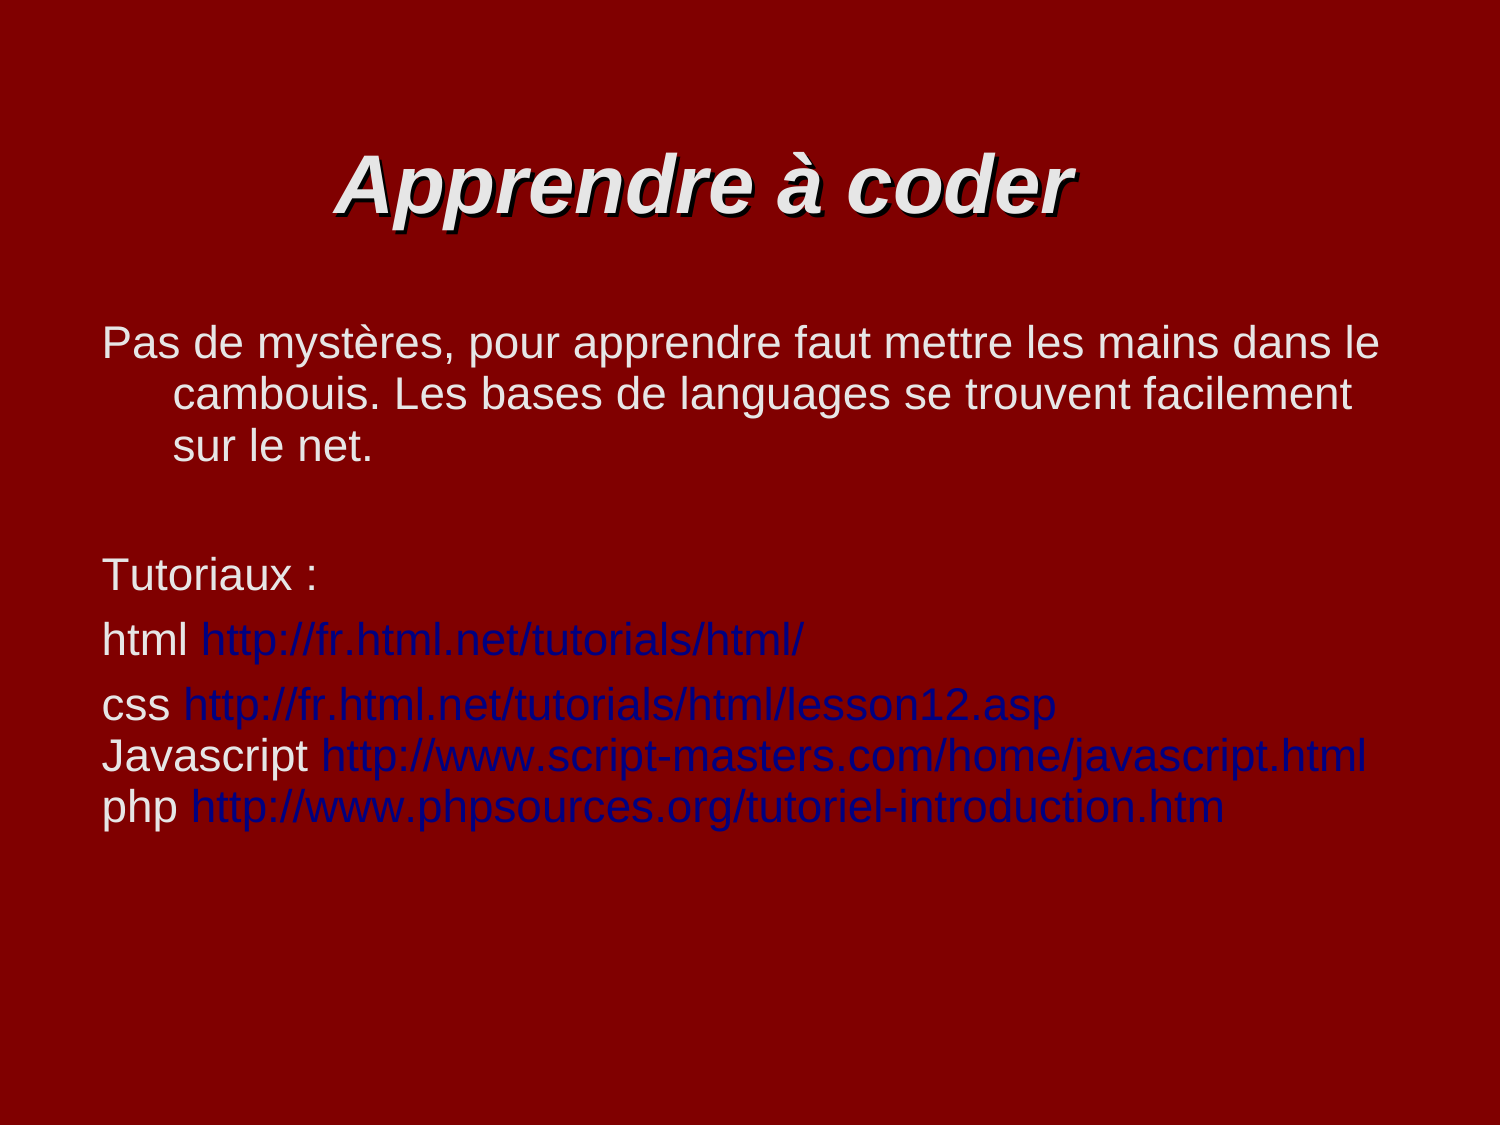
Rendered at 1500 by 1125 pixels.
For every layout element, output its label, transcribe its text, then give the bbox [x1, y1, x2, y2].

title Apprendre à coder [66, 59, 1342, 240]
list Pas de mystères, pour apprendre faut mettre les mains dans le cambouis. Les bases de languages se trouvent facilement sur le net. Tutoriaux : html http://fr.html.net/tutorials/html/ css http://fr.html.net/tutorials/html/lesson12.asp Javascript http://www.script-masters.com/home/javascript.html php http://www.phpsources.org/tutoriel-introduction.htm [75, 309, 1417, 1044]
